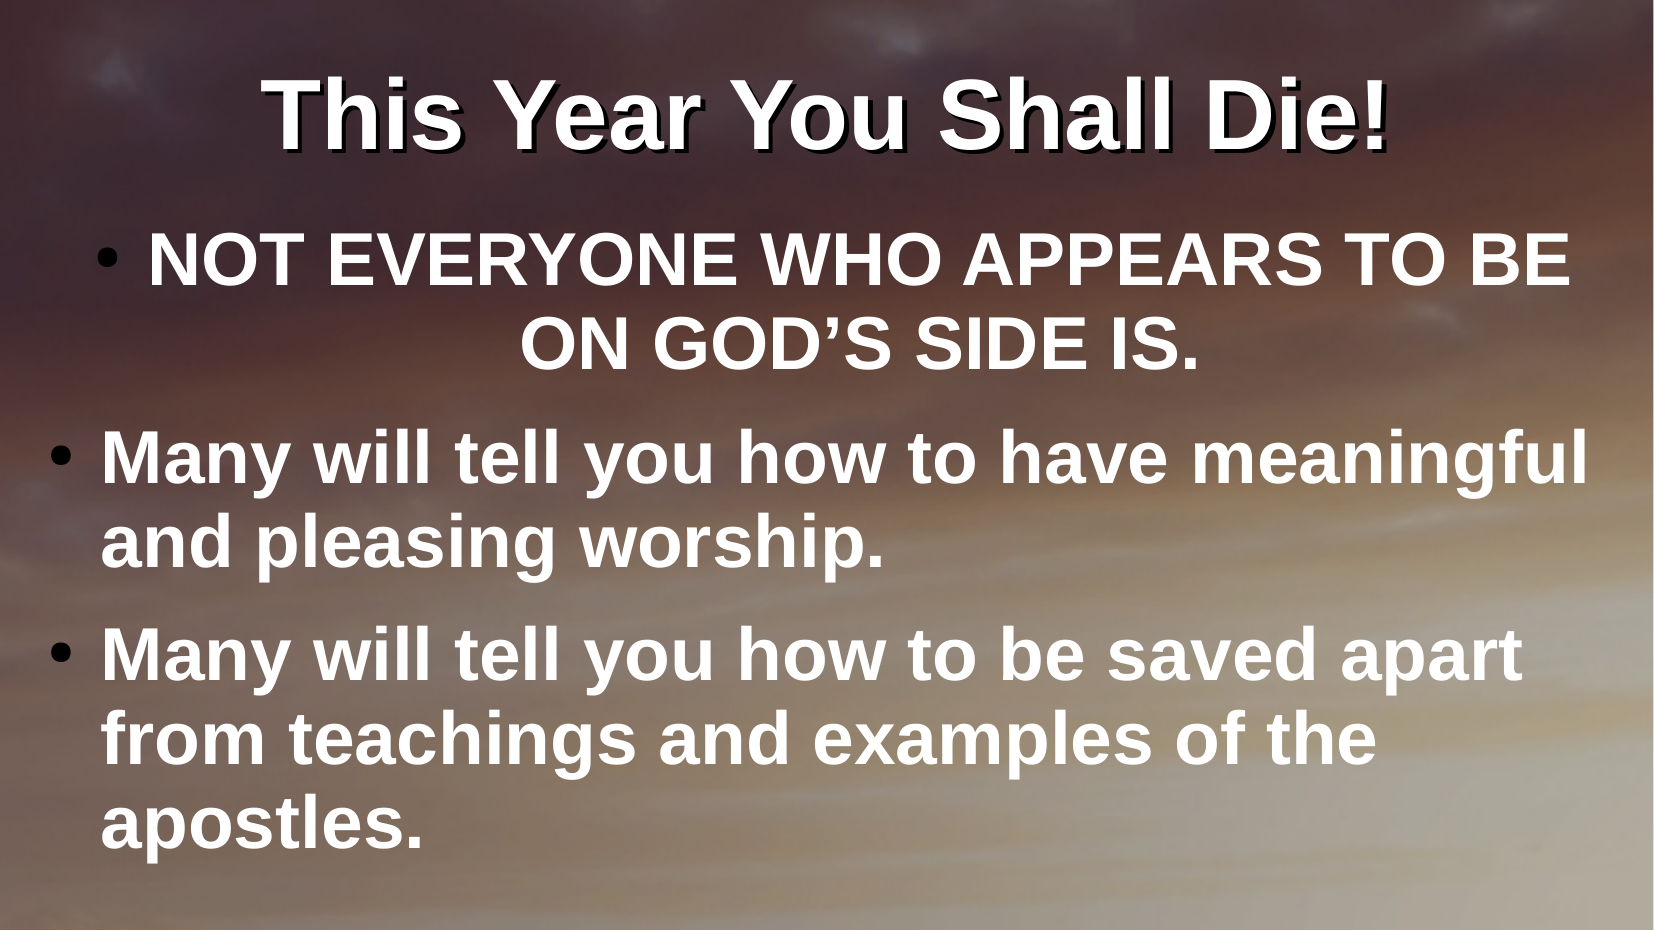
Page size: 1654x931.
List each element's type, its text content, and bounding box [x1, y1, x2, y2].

title This Year You Shall Die! [82, 37, 1571, 193]
list NOT EVERYONE WHO APPEARS TO BE ON GOD’S SIDE IS. Many will tell you how to have meaningful and pleasing worship. Many will tell you how to be saved apart from teachings and examples of the apostles. [30, 217, 1621, 901]
picture [0, 0, 1654, 931]
